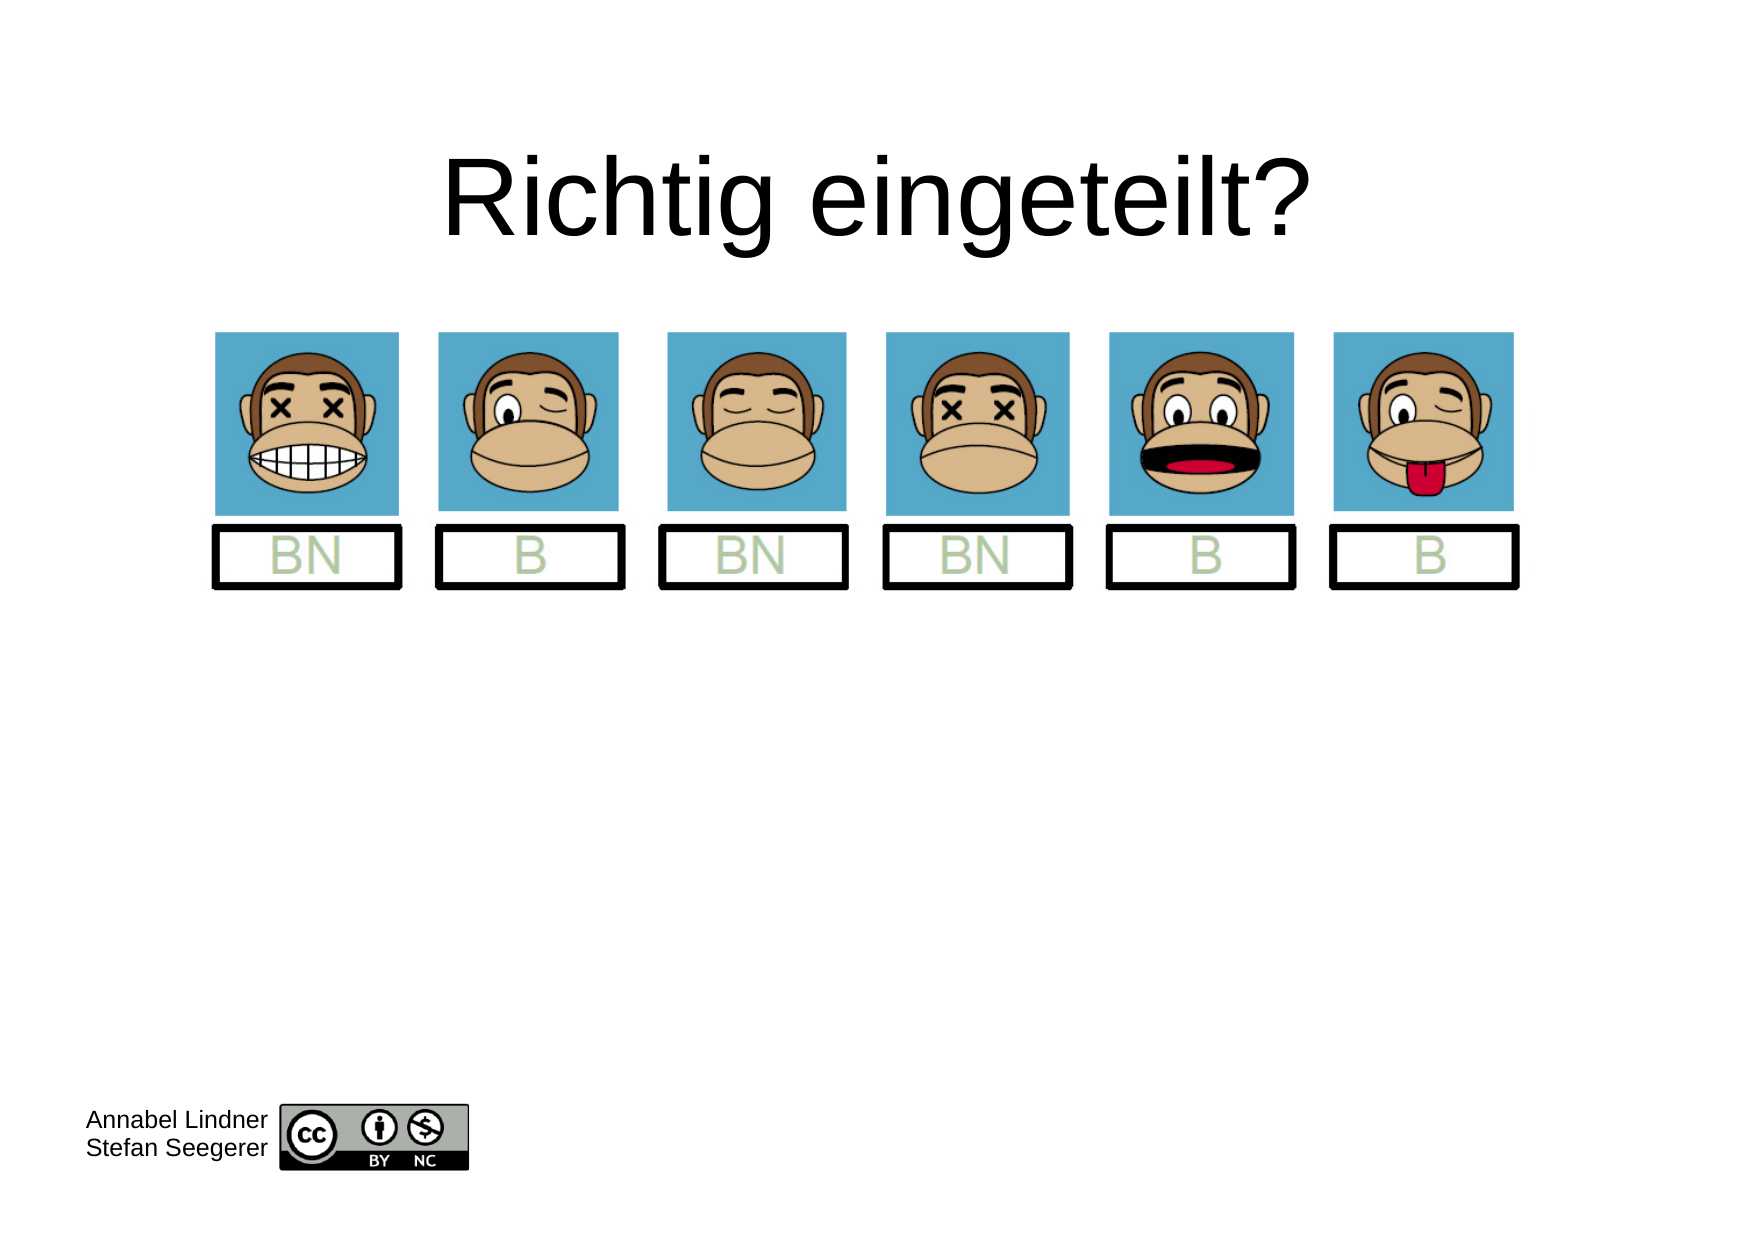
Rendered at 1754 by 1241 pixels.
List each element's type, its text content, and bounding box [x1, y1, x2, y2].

picture [206, 323, 1536, 591]
picture [71, 1098, 470, 1182]
text_box Annabel Lindner Stefan Seegerer [71, 1098, 367, 1170]
title Richtig eingeteilt? [140, 103, 1614, 292]
